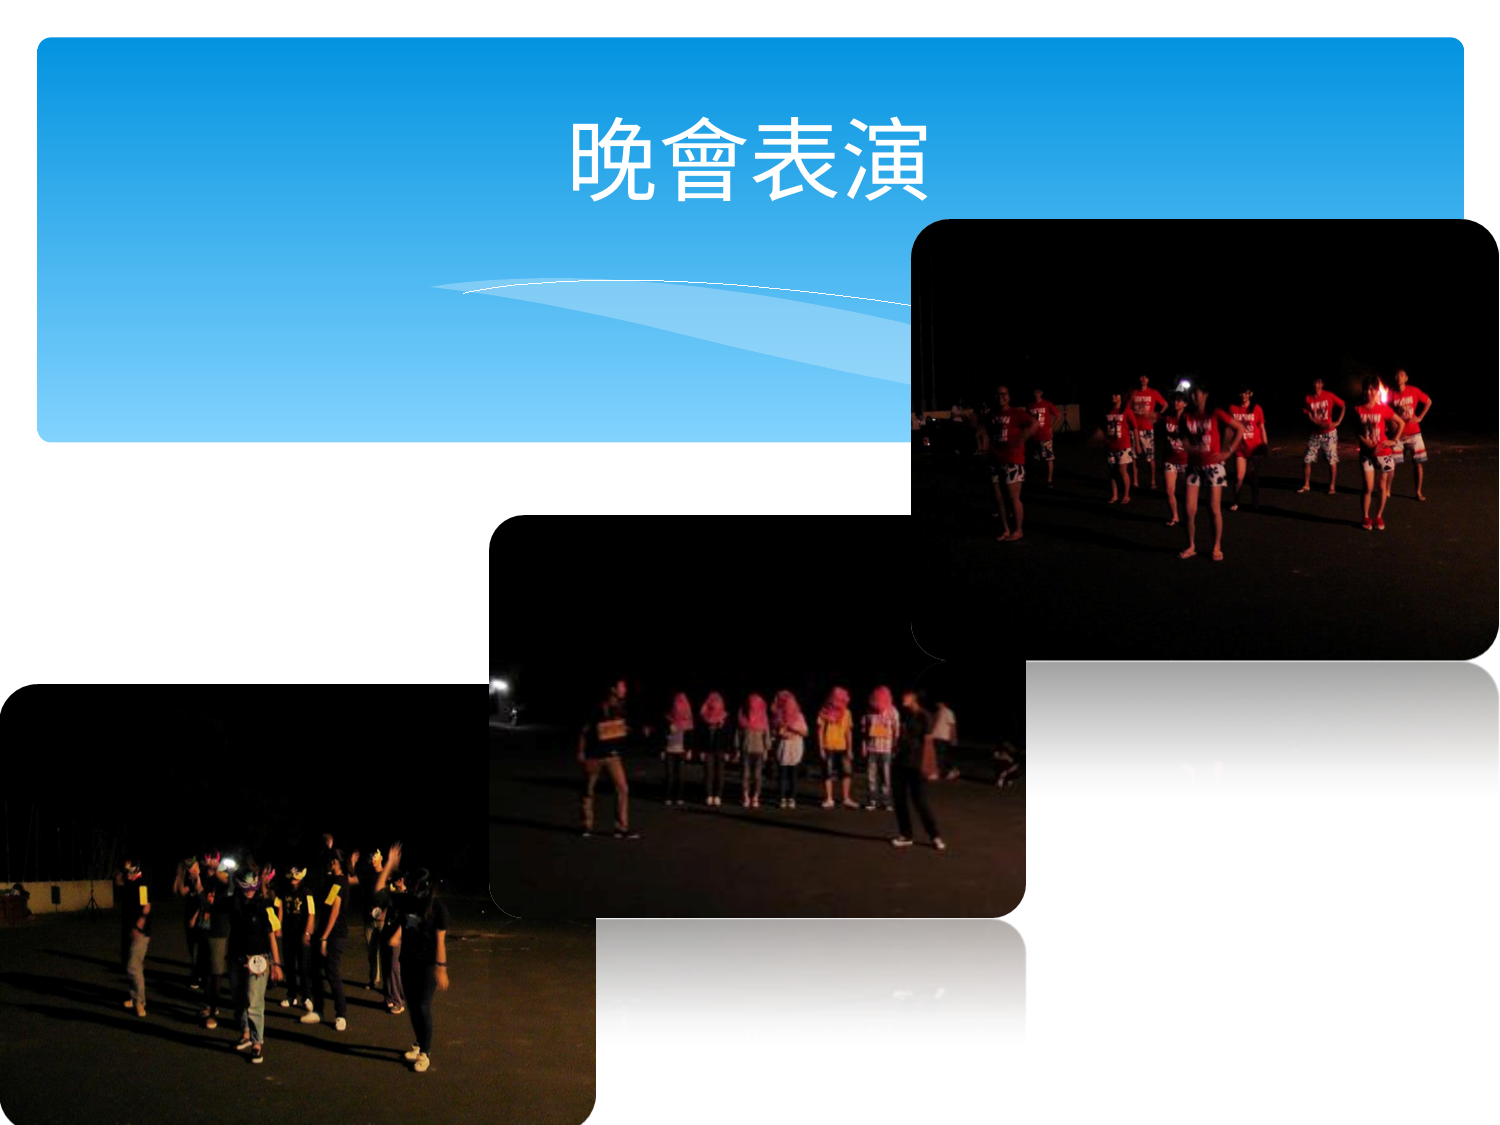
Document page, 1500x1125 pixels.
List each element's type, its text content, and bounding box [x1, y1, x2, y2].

title 晚會表演 [75, 55, 1426, 261]
picture [0, 219, 1500, 1125]
